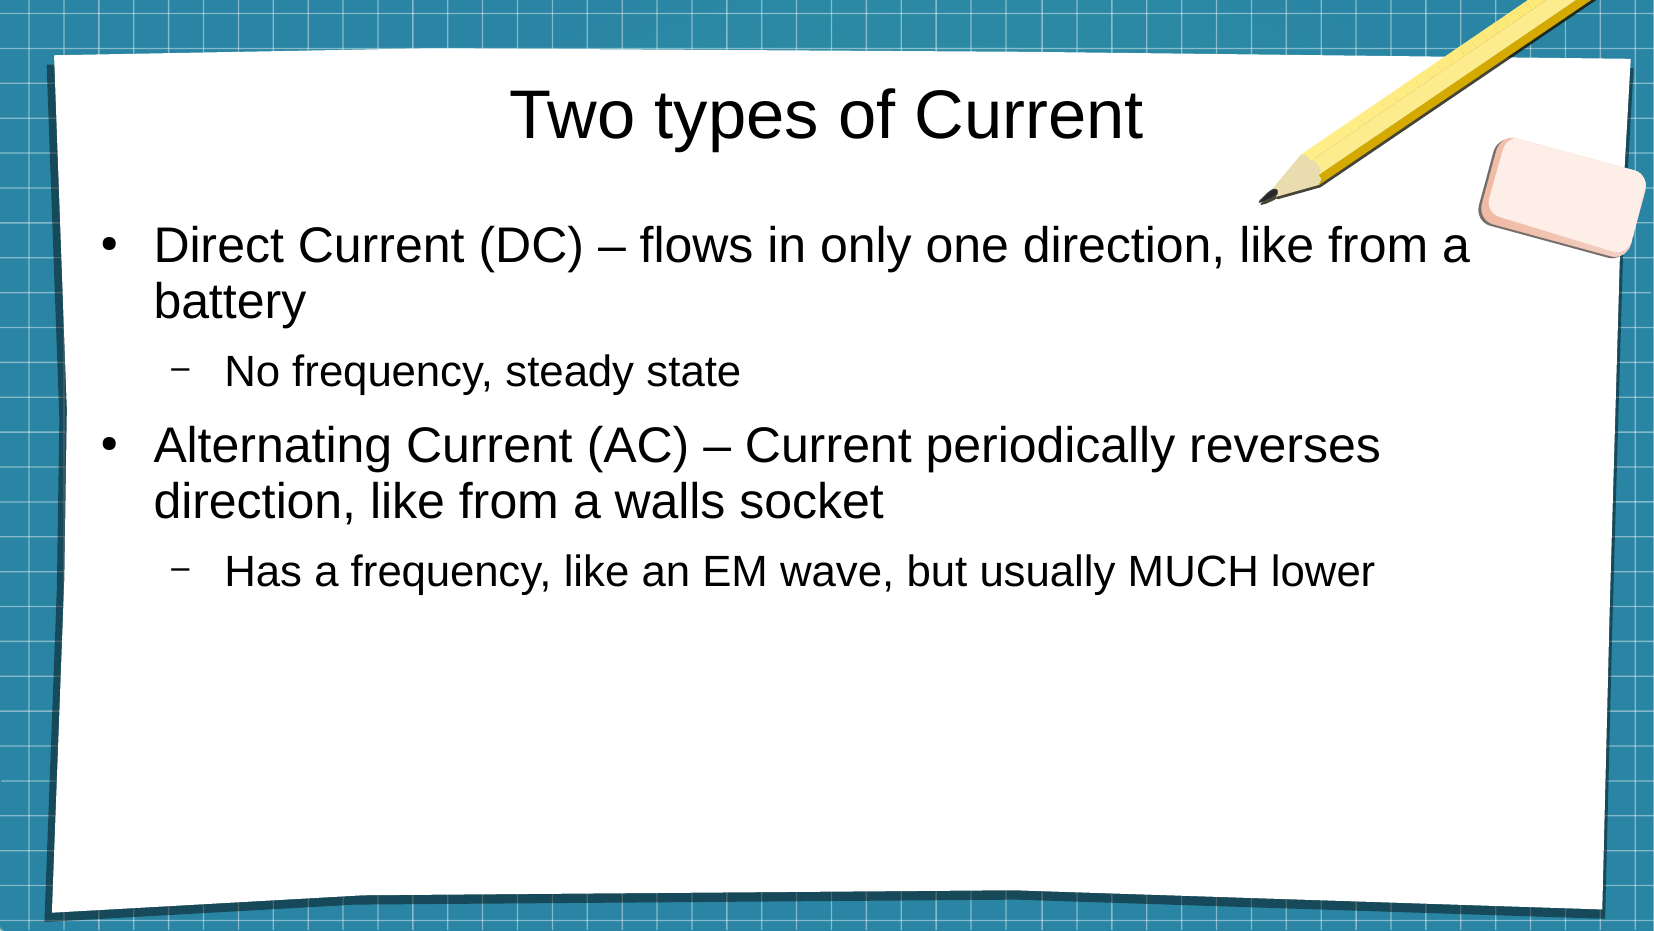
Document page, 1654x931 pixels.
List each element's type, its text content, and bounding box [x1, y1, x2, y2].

list Direct Current (DC) – flows in only one direction, like from a battery No frequency, steady state Alternating Current (AC) – Current periodically reverses direction, like from a walls socket Has a frequency, like an EM wave, but usually MUCH lower [82, 217, 1571, 758]
title Two types of Current [82, 37, 1571, 193]
